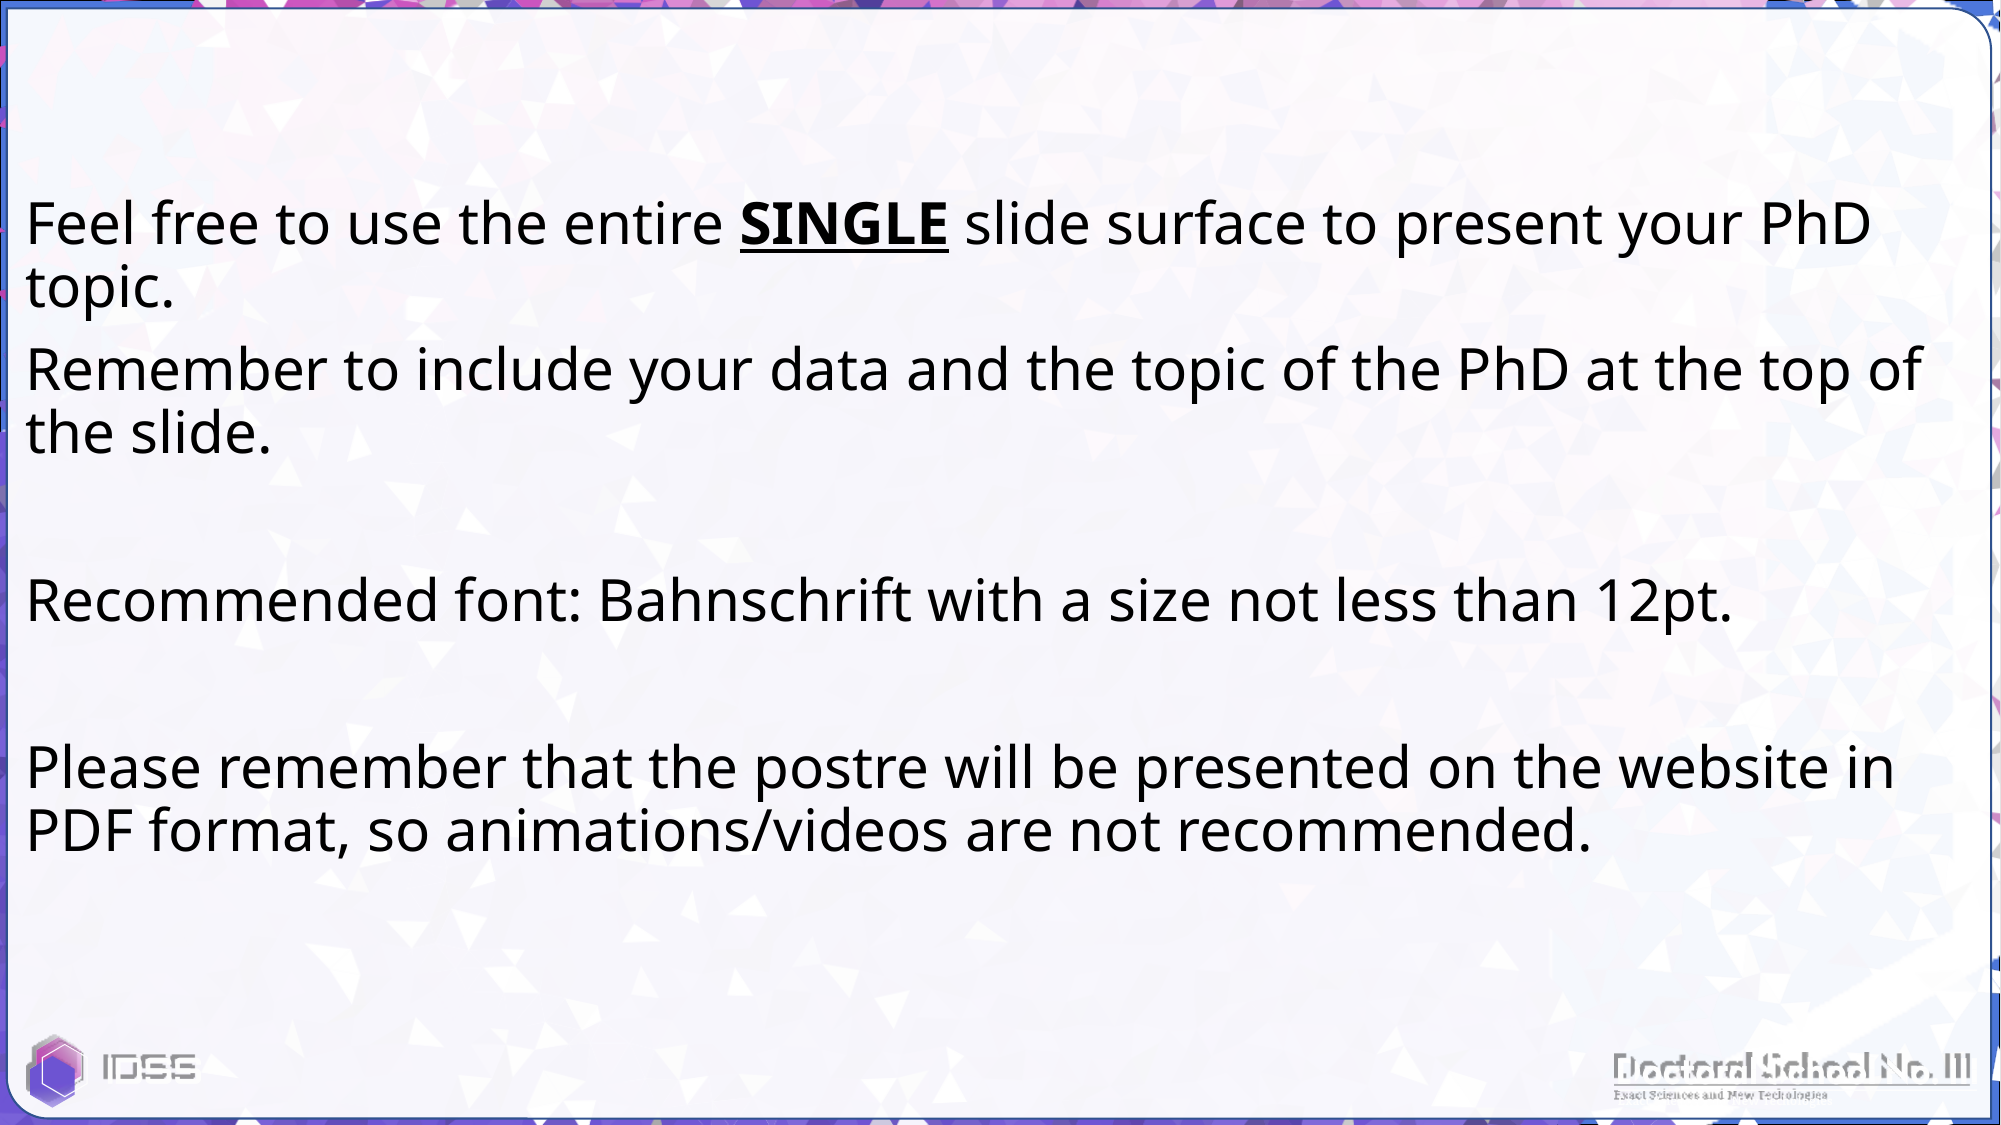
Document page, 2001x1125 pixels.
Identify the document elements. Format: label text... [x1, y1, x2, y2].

list Feel free to use the entire SINGLE slide surface to present your PhD topic. Remember to include your data and the topic of the PhD at the top of the slide. Recommended font: Bahnschrift with a size not less than 12pt. Please remember that the postre will be presented on the website in PDF format, so animations/videos are not recommended. [10, 12, 1989, 1037]
